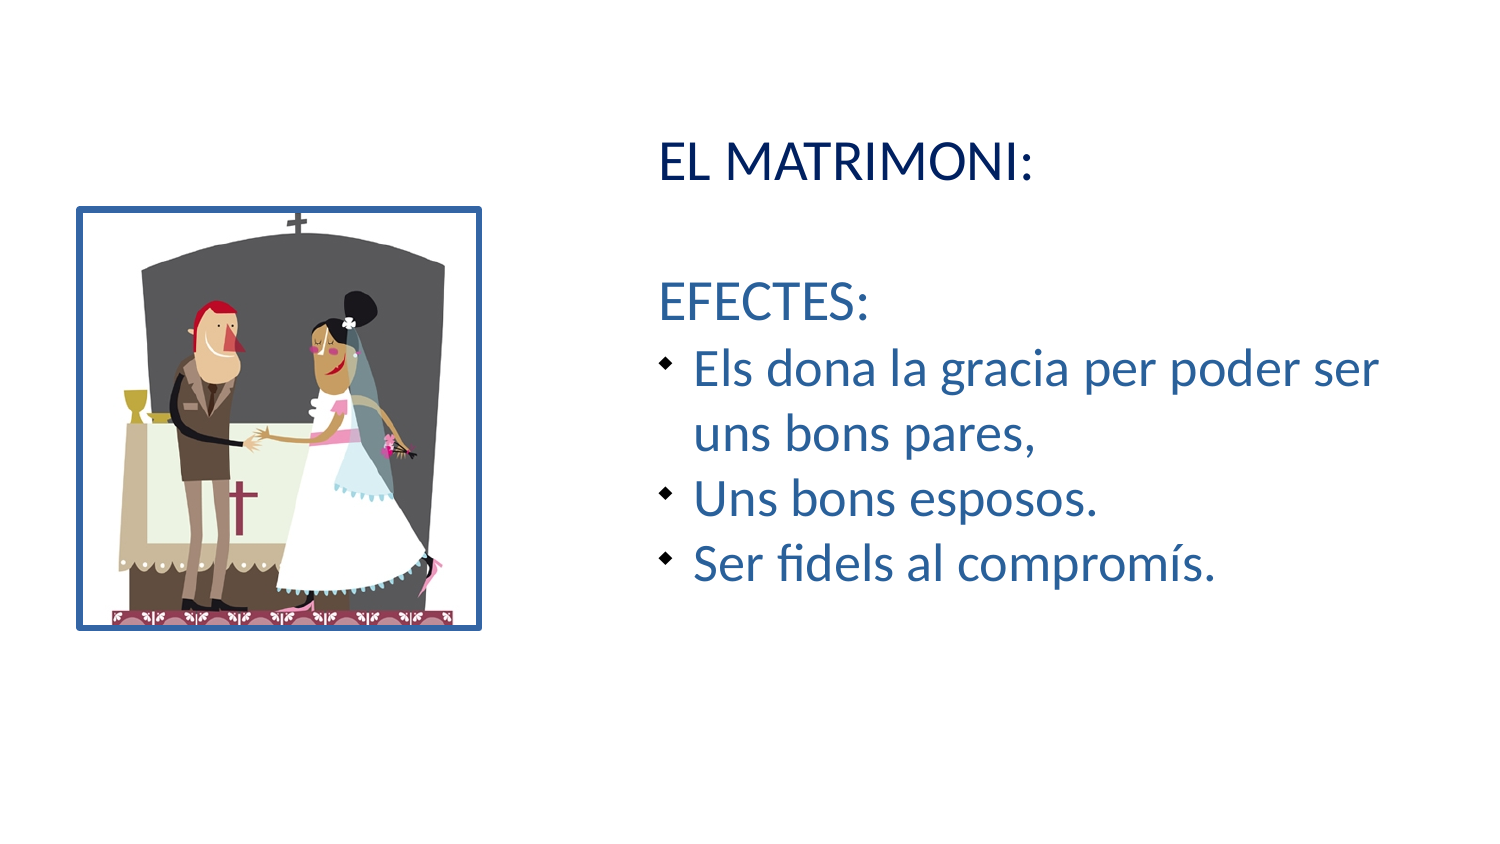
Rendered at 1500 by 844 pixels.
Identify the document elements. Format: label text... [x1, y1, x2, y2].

text_box EL MATRIMONI: EFECTES: Els dona la gracia per poder ser uns bons pares, Uns bons esposos. Ser fidels al compromís. [643, 114, 1431, 600]
picture [82, 212, 476, 626]
